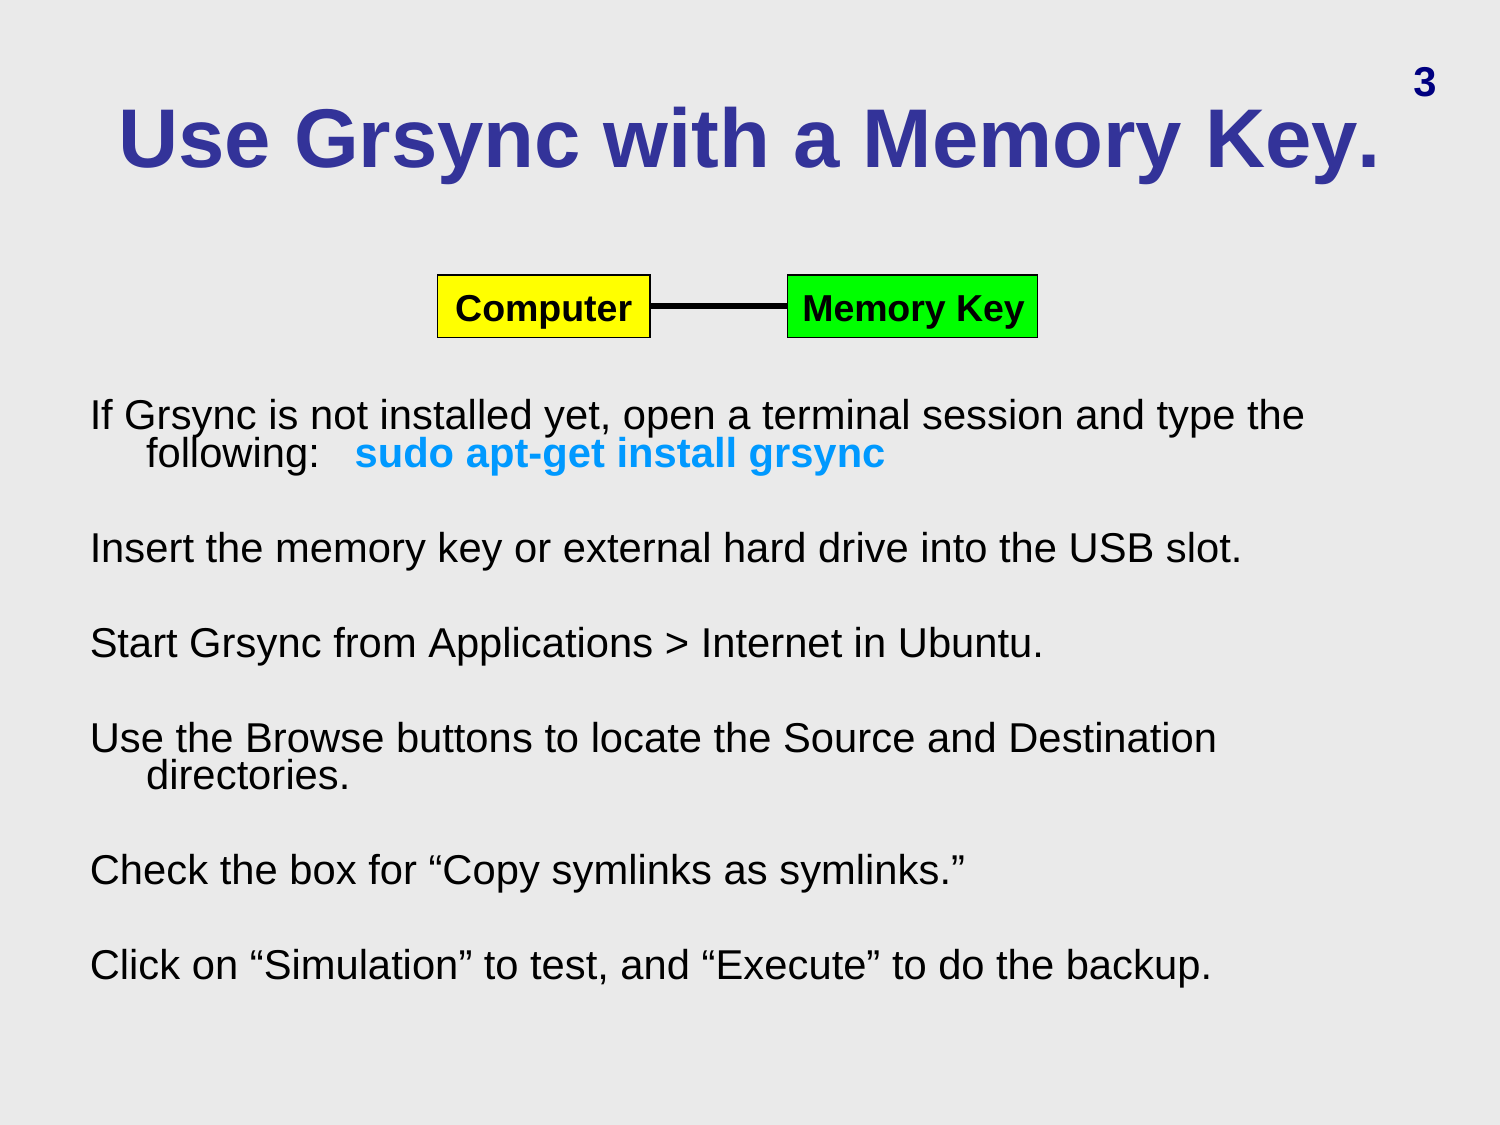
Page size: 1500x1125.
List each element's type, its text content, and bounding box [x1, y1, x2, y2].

list If Grsync is not installed yet, open a terminal session and type the following: sudo apt-get install grsync Insert the memory key or external hard drive into the USB slot. Start Grsync from Applications > Internet in Ubuntu. Use the Browse buttons to locate the Source and Destination directories. Check the box for “Copy symlinks as symlinks.” Click on “Simulation” to test, and “Execute” to do the backup. [75, 212, 1426, 1077]
text_box Memory Key [787, 275, 1038, 338]
title Use Grsync with a Memory Key. [75, 45, 1426, 212]
text_box 3 [1387, 47, 1463, 113]
text_box Computer [437, 275, 650, 338]
